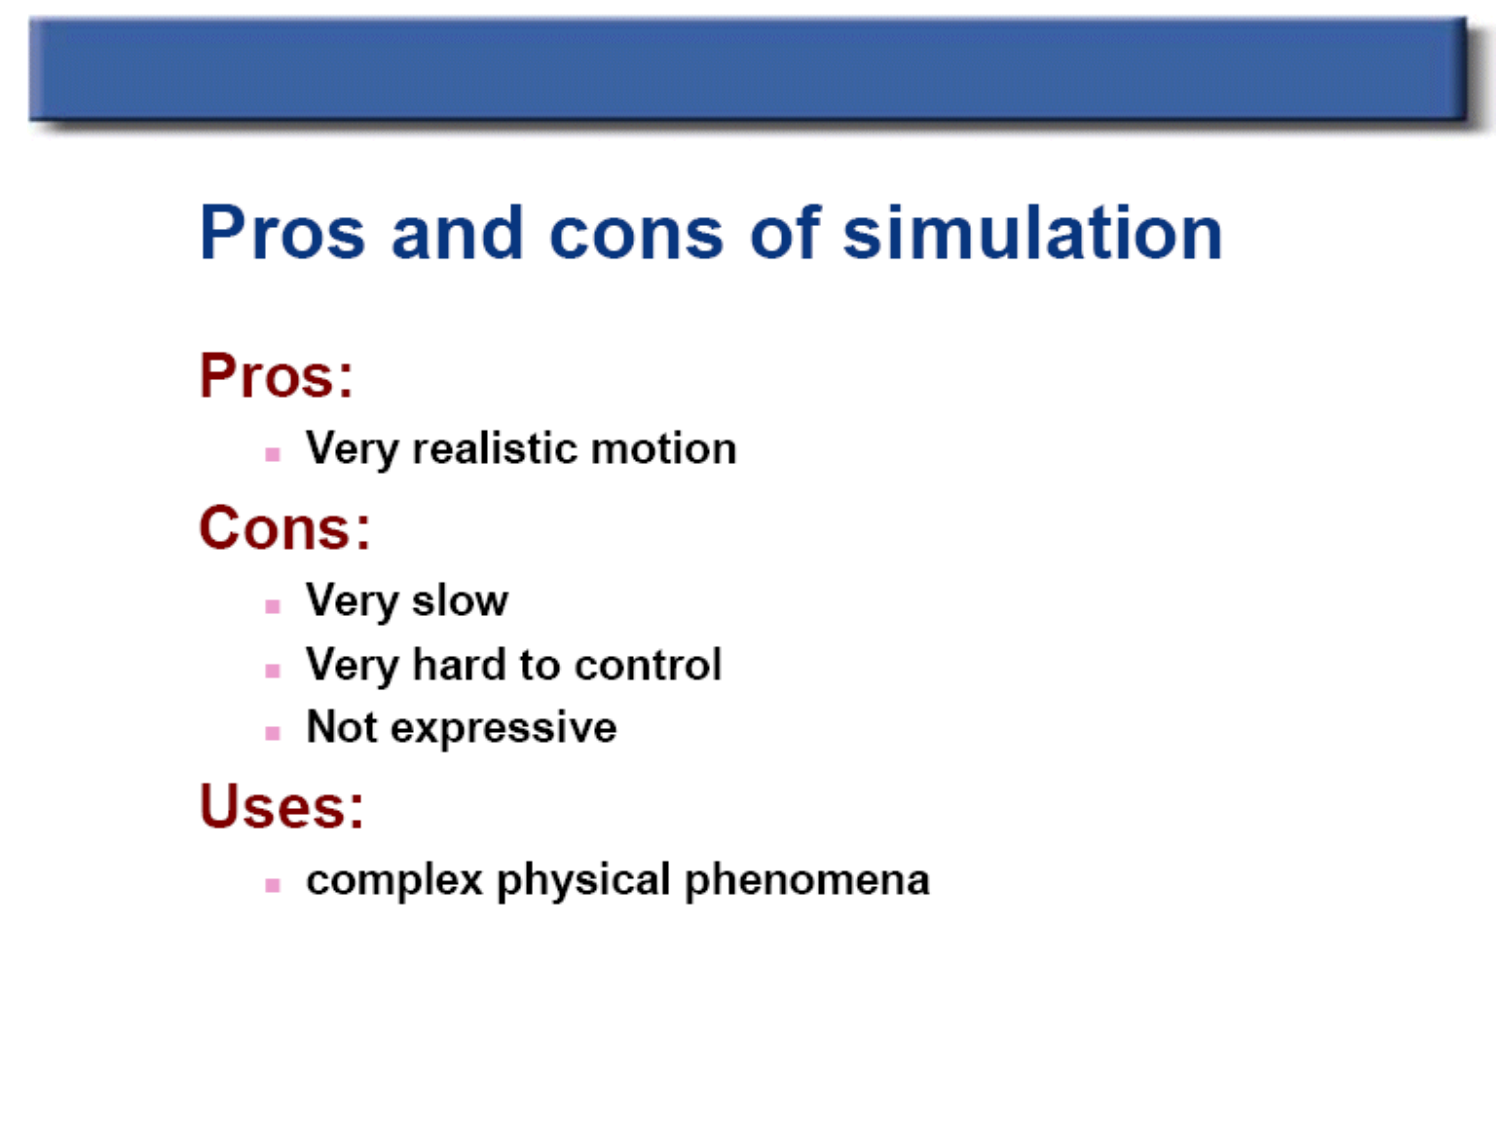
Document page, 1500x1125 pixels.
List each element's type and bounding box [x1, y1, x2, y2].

picture [112, 148, 1341, 1004]
picture [27, 13, 1496, 141]
